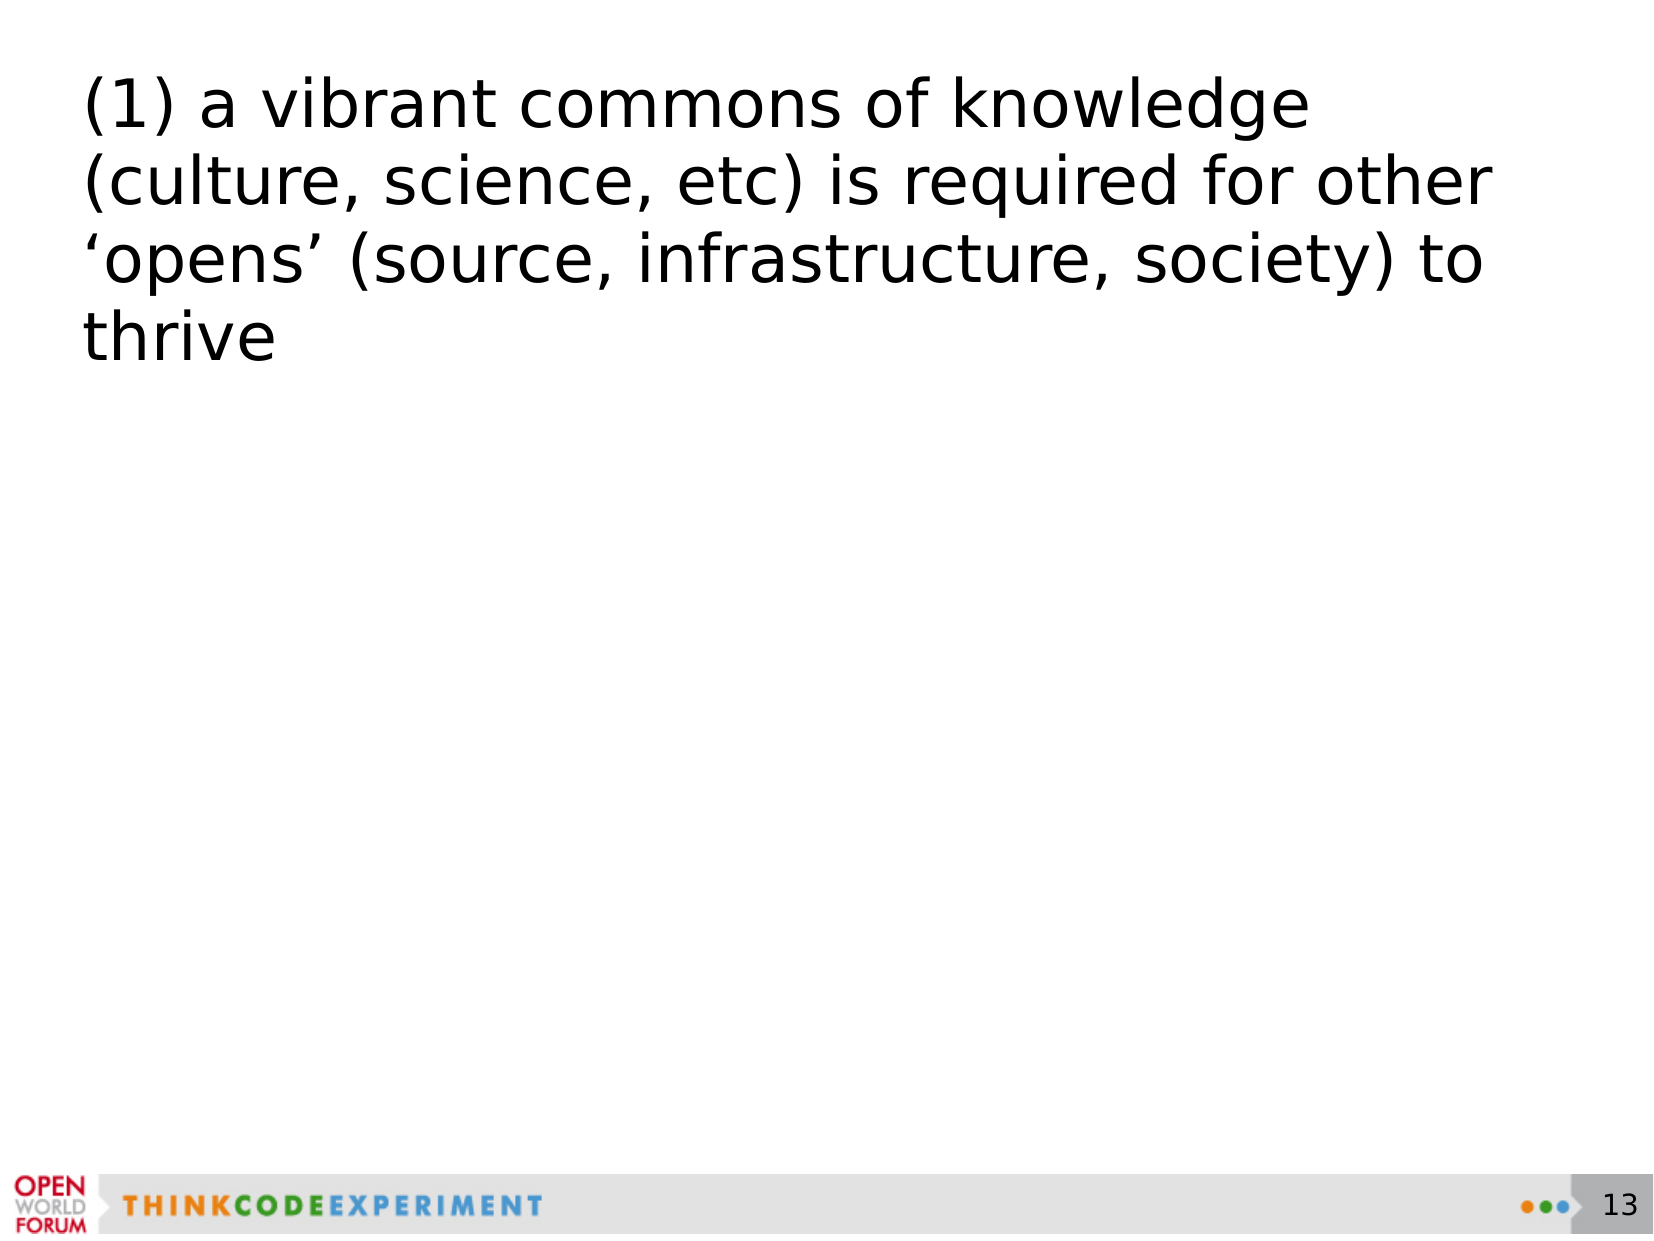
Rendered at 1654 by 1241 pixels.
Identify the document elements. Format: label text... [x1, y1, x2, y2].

picture [0, 1174, 1654, 1234]
list (1) a vibrant commons of knowledge (culture, science, etc) is required for other ‘opens’ (source, infrastructure, society) to thrive [82, 65, 1571, 1062]
